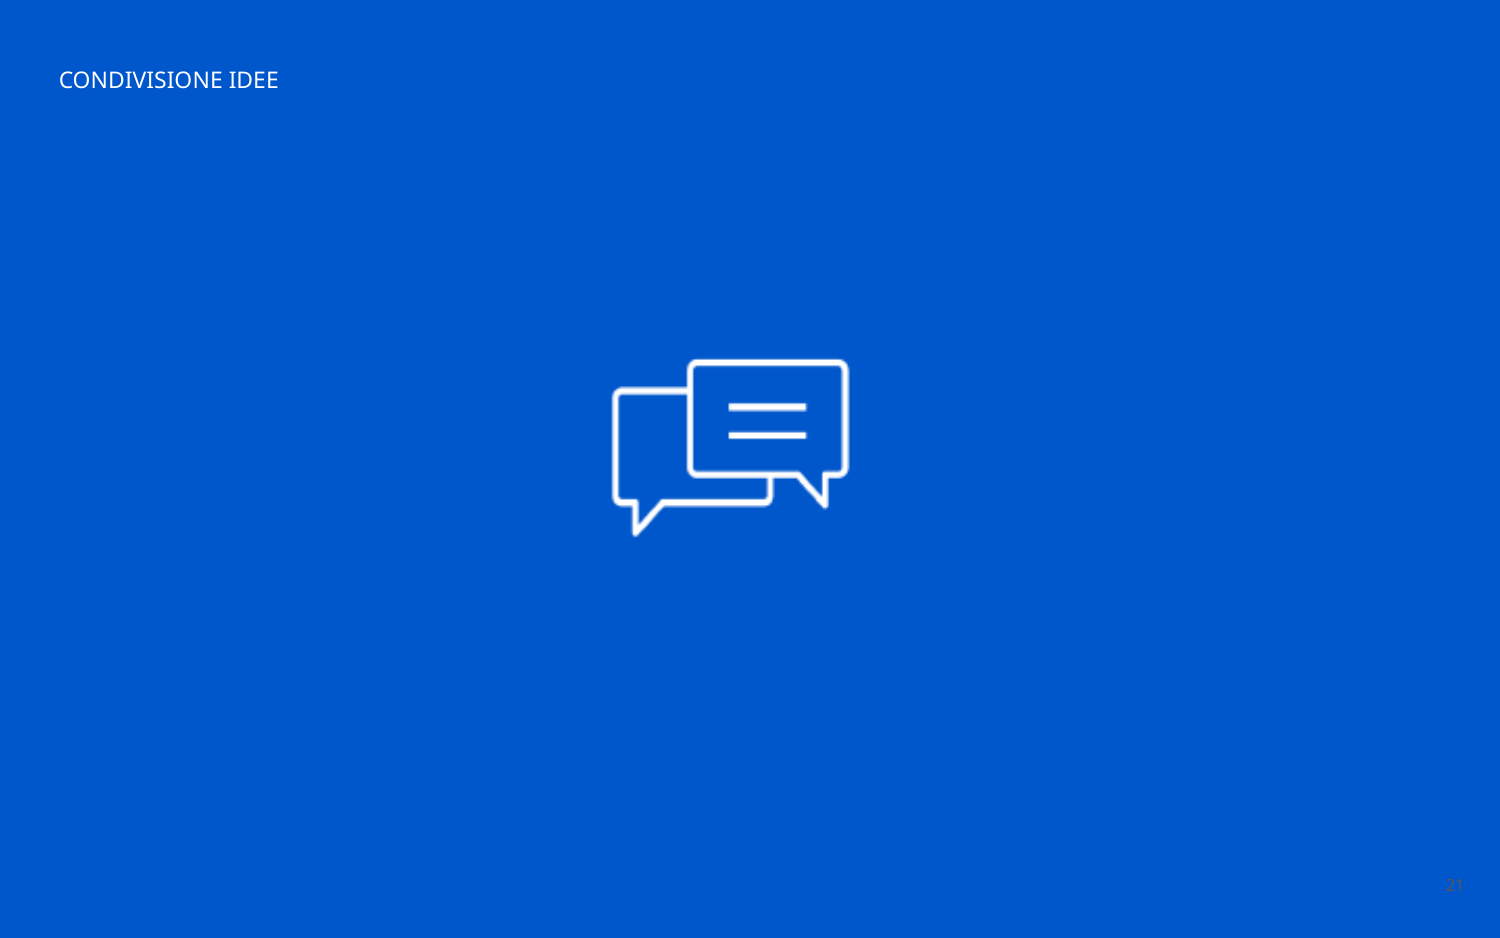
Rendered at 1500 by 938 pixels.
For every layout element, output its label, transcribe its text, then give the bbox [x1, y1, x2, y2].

picture [0, 0, 1500, 938]
slide_number <number> [1389, 849, 1480, 922]
text_box CONDIVISIONE IDEE [43, 50, 486, 141]
